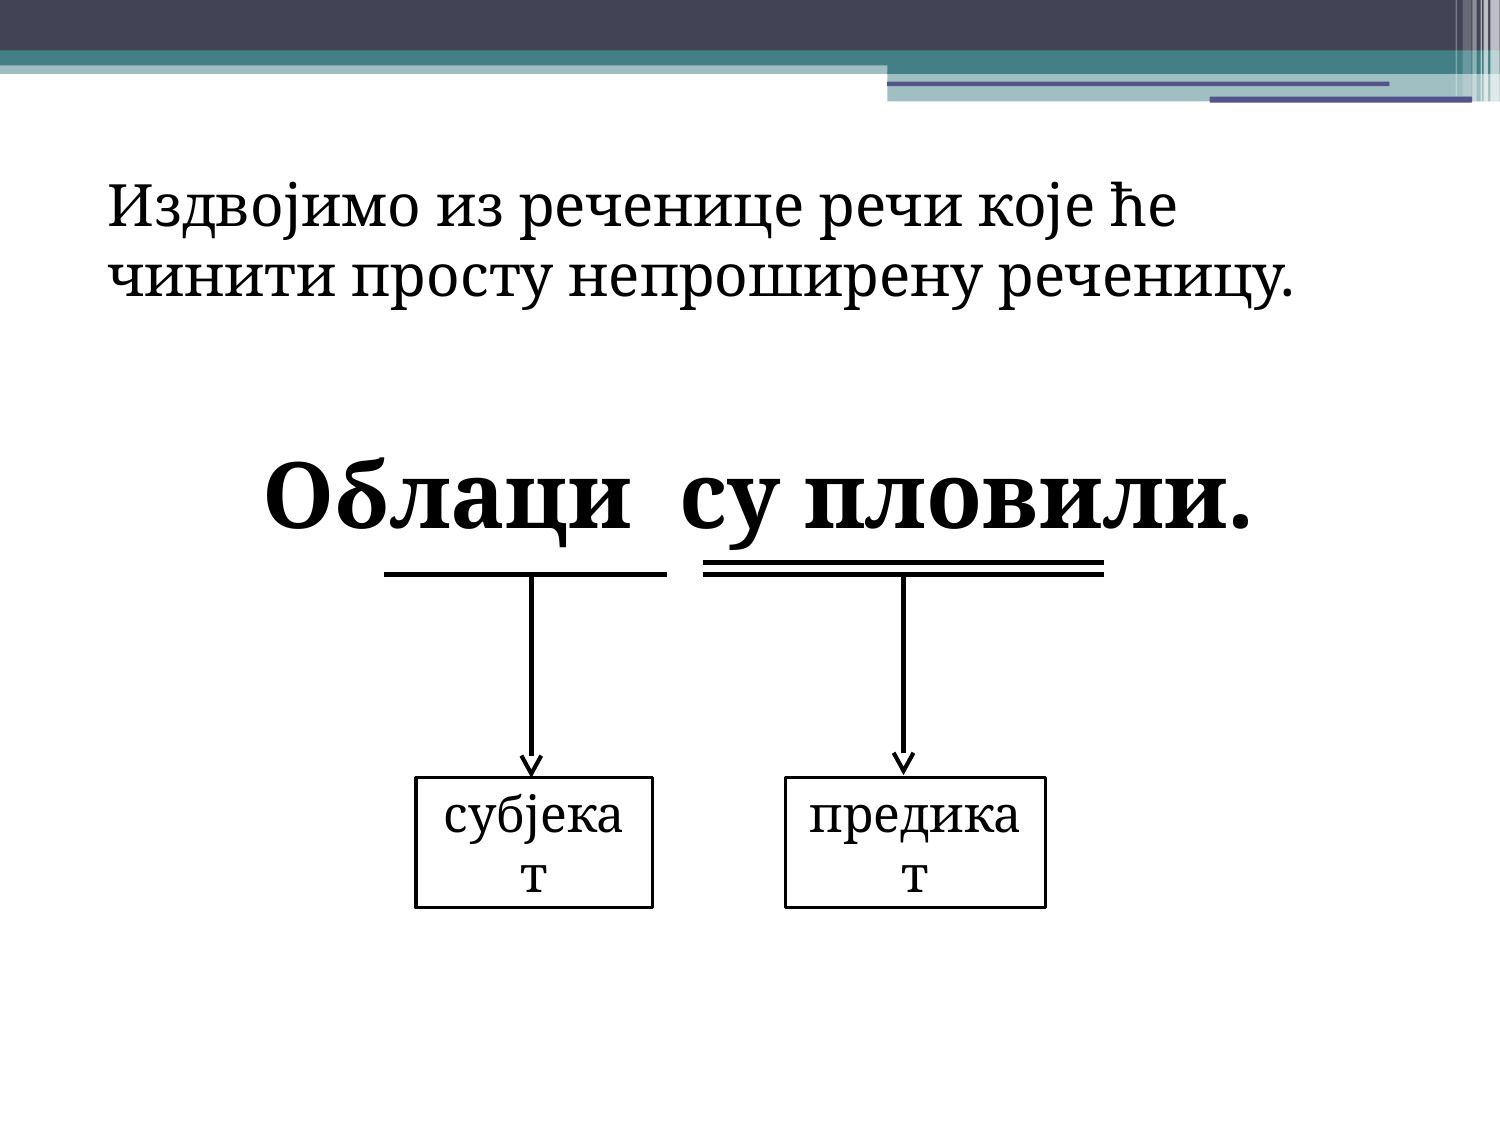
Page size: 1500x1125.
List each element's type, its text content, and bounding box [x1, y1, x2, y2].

list Издвојимо из реченице речи које ће чинити просту непроширену реченицу. Облаци су пловили. [75, 160, 1425, 1079]
text_box субјекат [416, 777, 653, 908]
text_box предикат [785, 777, 1046, 908]
